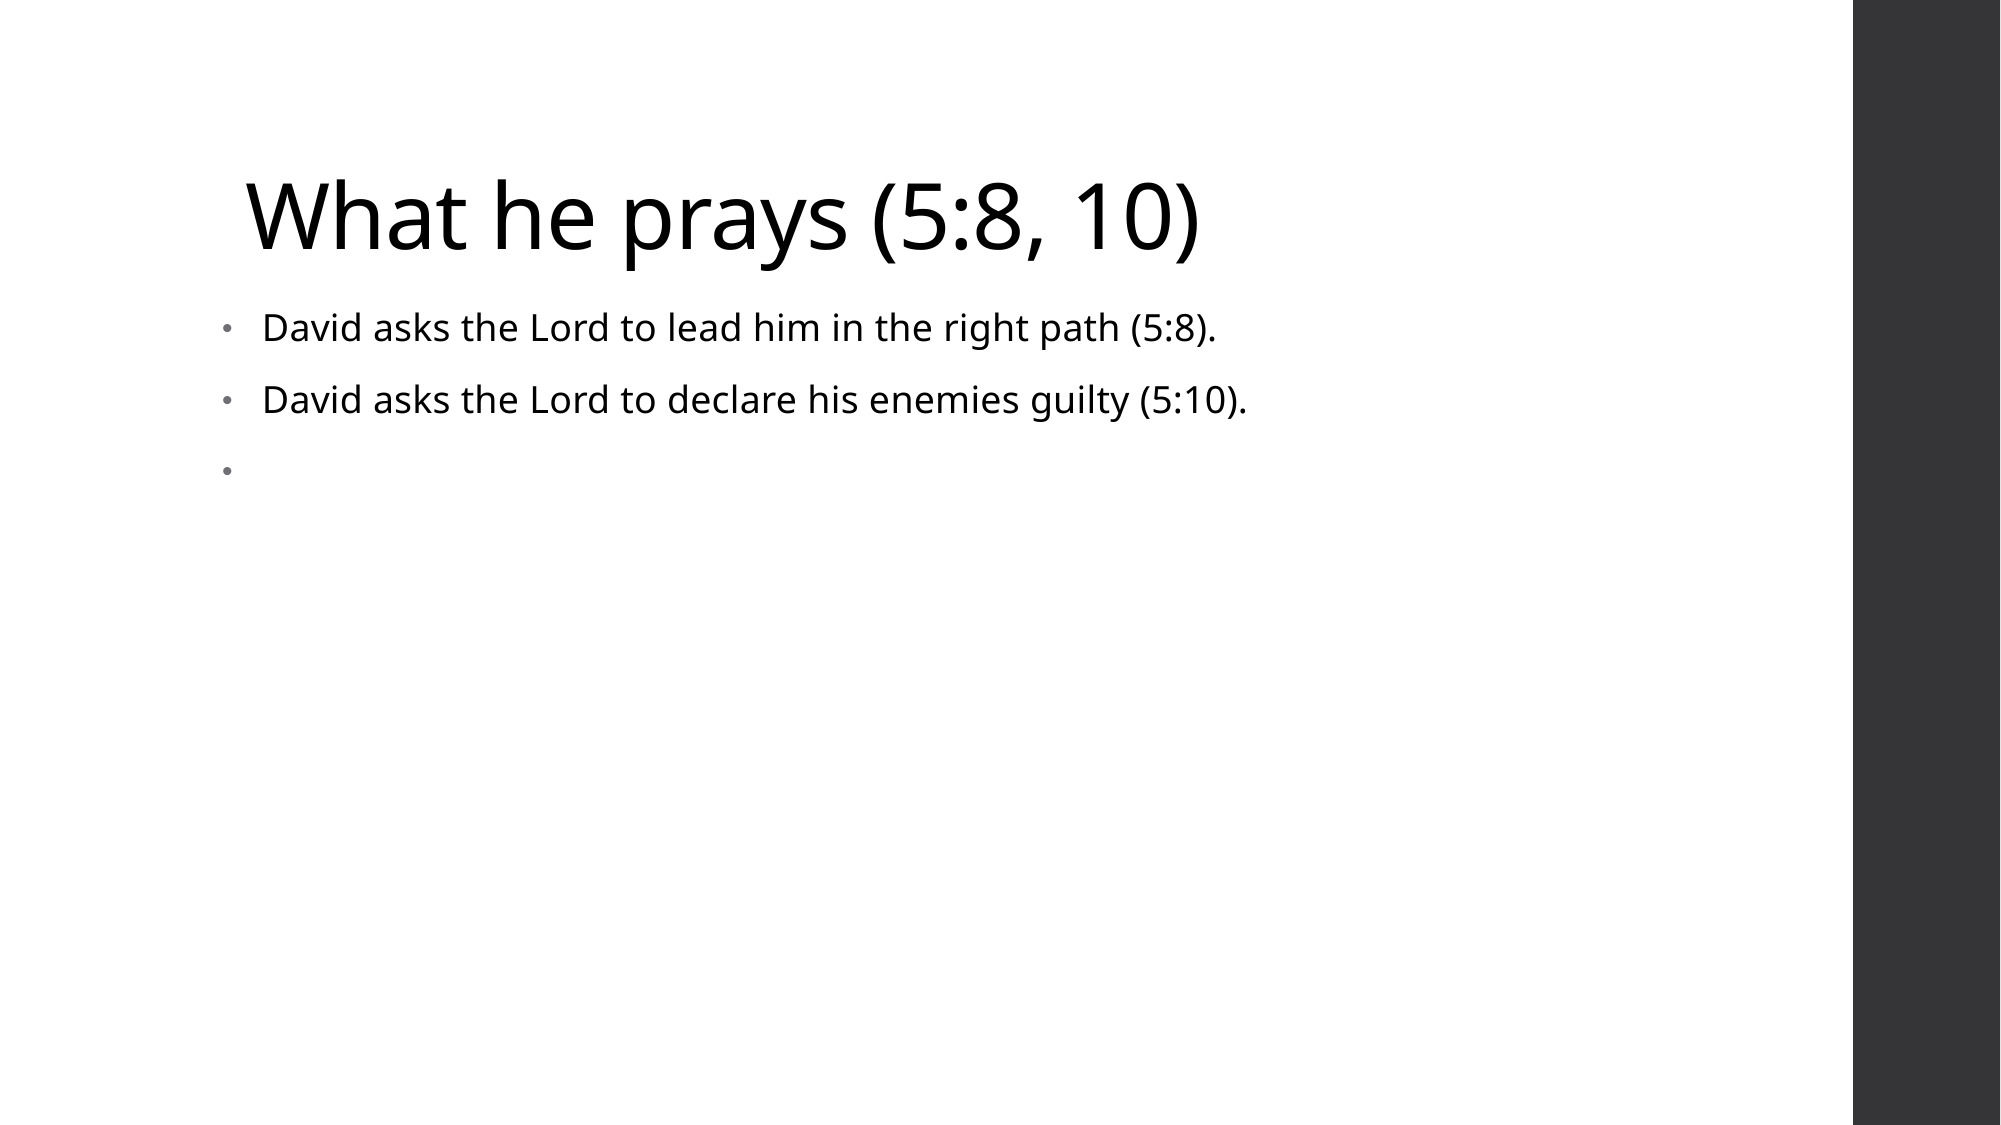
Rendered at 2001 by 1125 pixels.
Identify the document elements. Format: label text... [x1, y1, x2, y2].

list David asks the Lord to lead him in the right path (5:8). David asks the Lord to declare his enemies guilty (5:10). [206, 299, 1617, 1014]
title What he prays (5:8, 10) [206, 60, 1797, 278]
